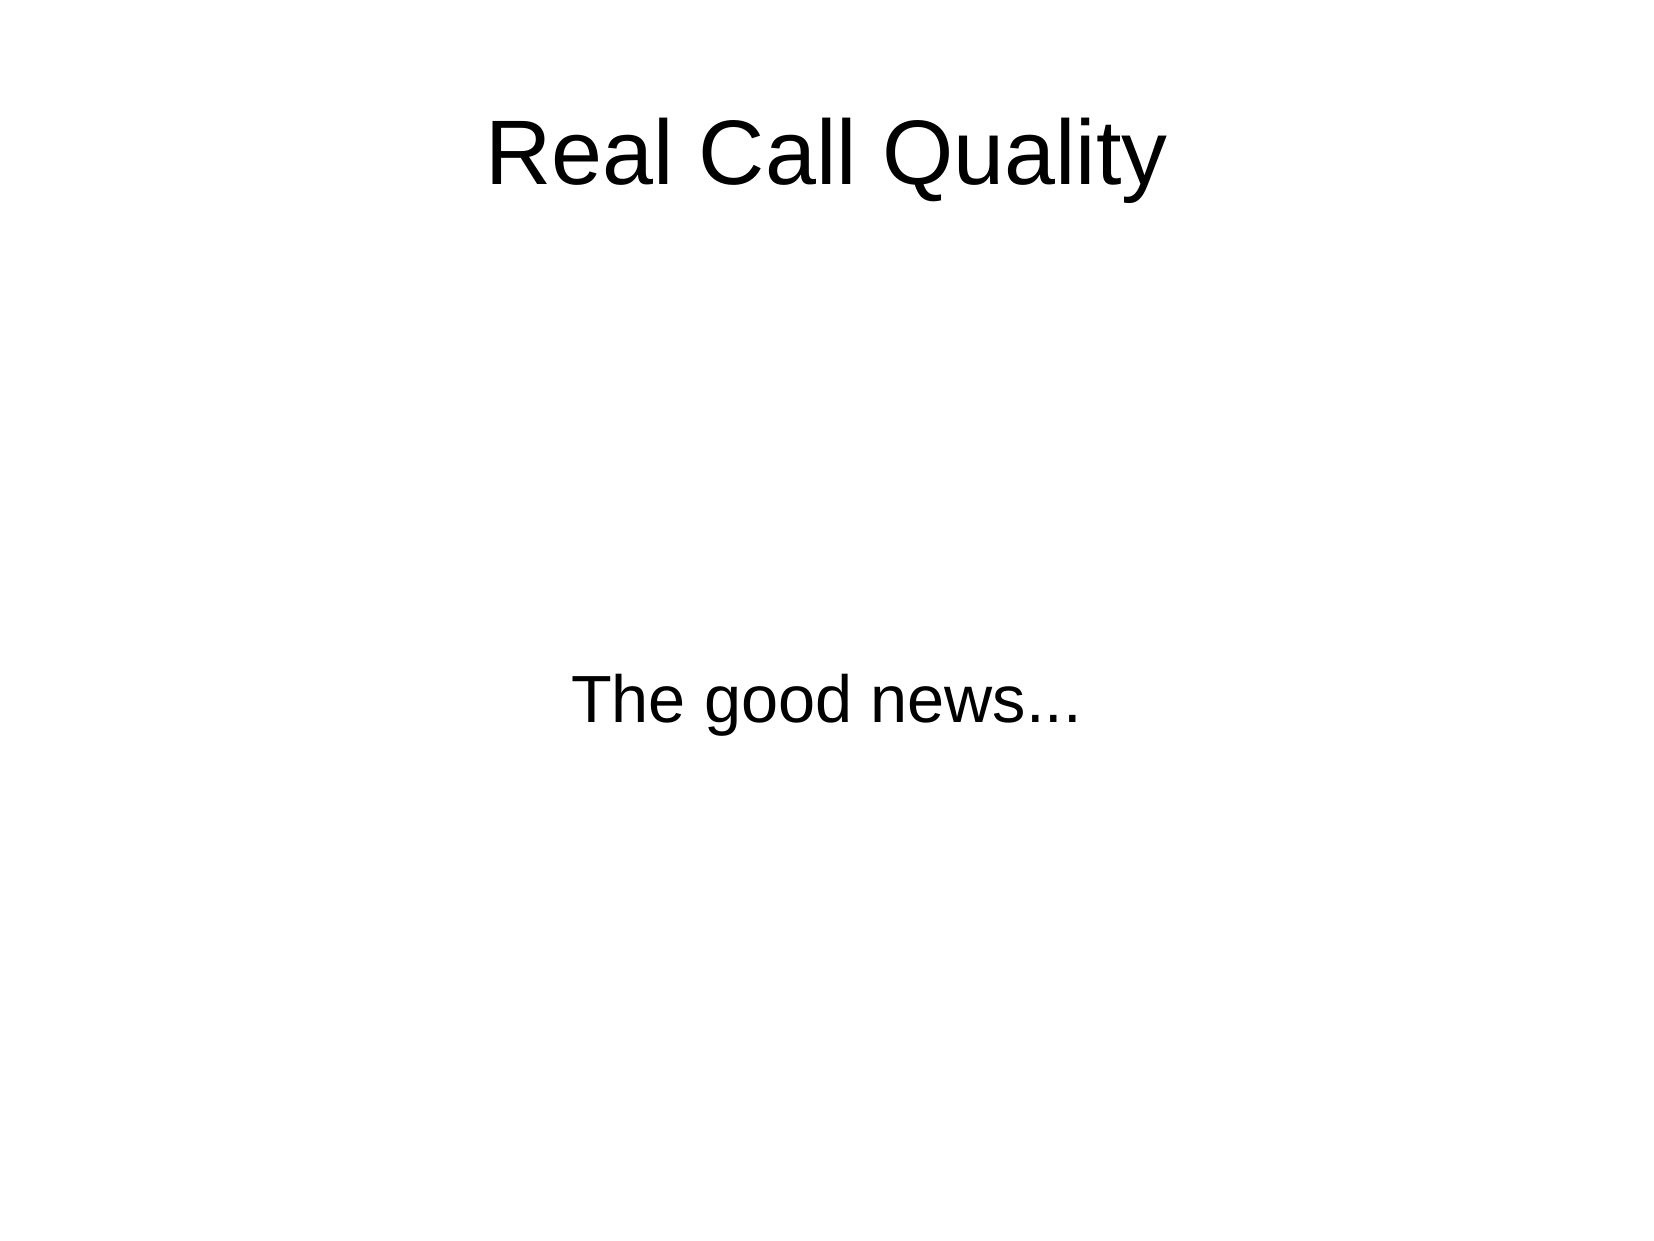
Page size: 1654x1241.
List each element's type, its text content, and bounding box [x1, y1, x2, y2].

subtitle The good news... [82, 297, 1571, 1102]
title Real Call Quality [82, 49, 1571, 257]
